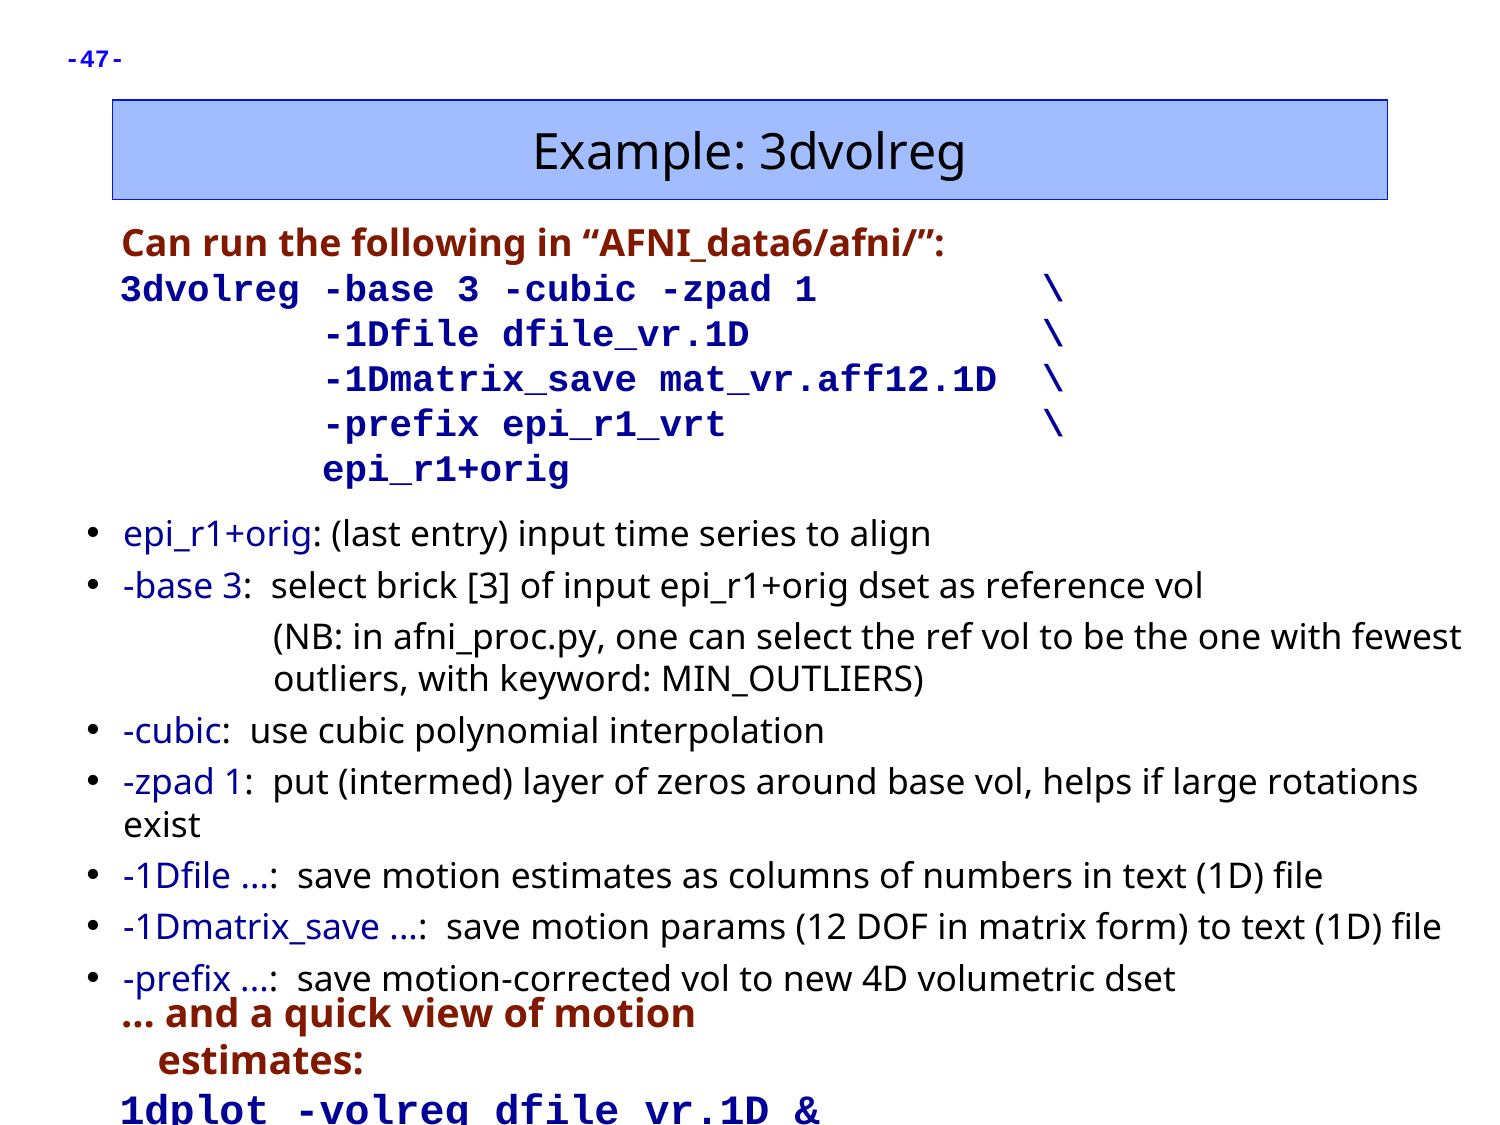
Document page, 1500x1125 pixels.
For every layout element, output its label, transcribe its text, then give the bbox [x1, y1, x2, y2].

text_box ... and a quick view of motion estimates: 1dplot -volreg dfile_vr.1D & [104, 980, 918, 1100]
text_box Can run the following in “AFNI_data6/afni/”: 3dvolreg -base 3 -cubic -zpad 1 \ -1Dfile dfile_vr.1D \ -1Dmatrix_save mat_vr.aff12.1D \ -prefix epi_r1_vrt \ epi_r1+orig [104, 211, 1216, 497]
text_box Example: 3dvolreg [112, 99, 1388, 200]
text_box epi_r1+orig: (last entry) input time series to align -base 3: select brick [3] of input epi_r1+orig dset as reference vol (NB: in afni_proc.py, one can select the ref vol to be the one with fewest outliers, with keyword: MIN_OUTLIERS) -cubic: use cubic polynomial interpolation -zpad 1: put (intermed) layer of zeros around base vol, helps if large rotations exist -1Dfile ...: save motion estimates as columns of numbers in text (1D) file -1Dmatrix_save ...: save motion params (12 DOF in matrix form) to text (1D) file -prefix ...: save motion-corrected vol to new 4D volumetric dset [70, 503, 1500, 1042]
